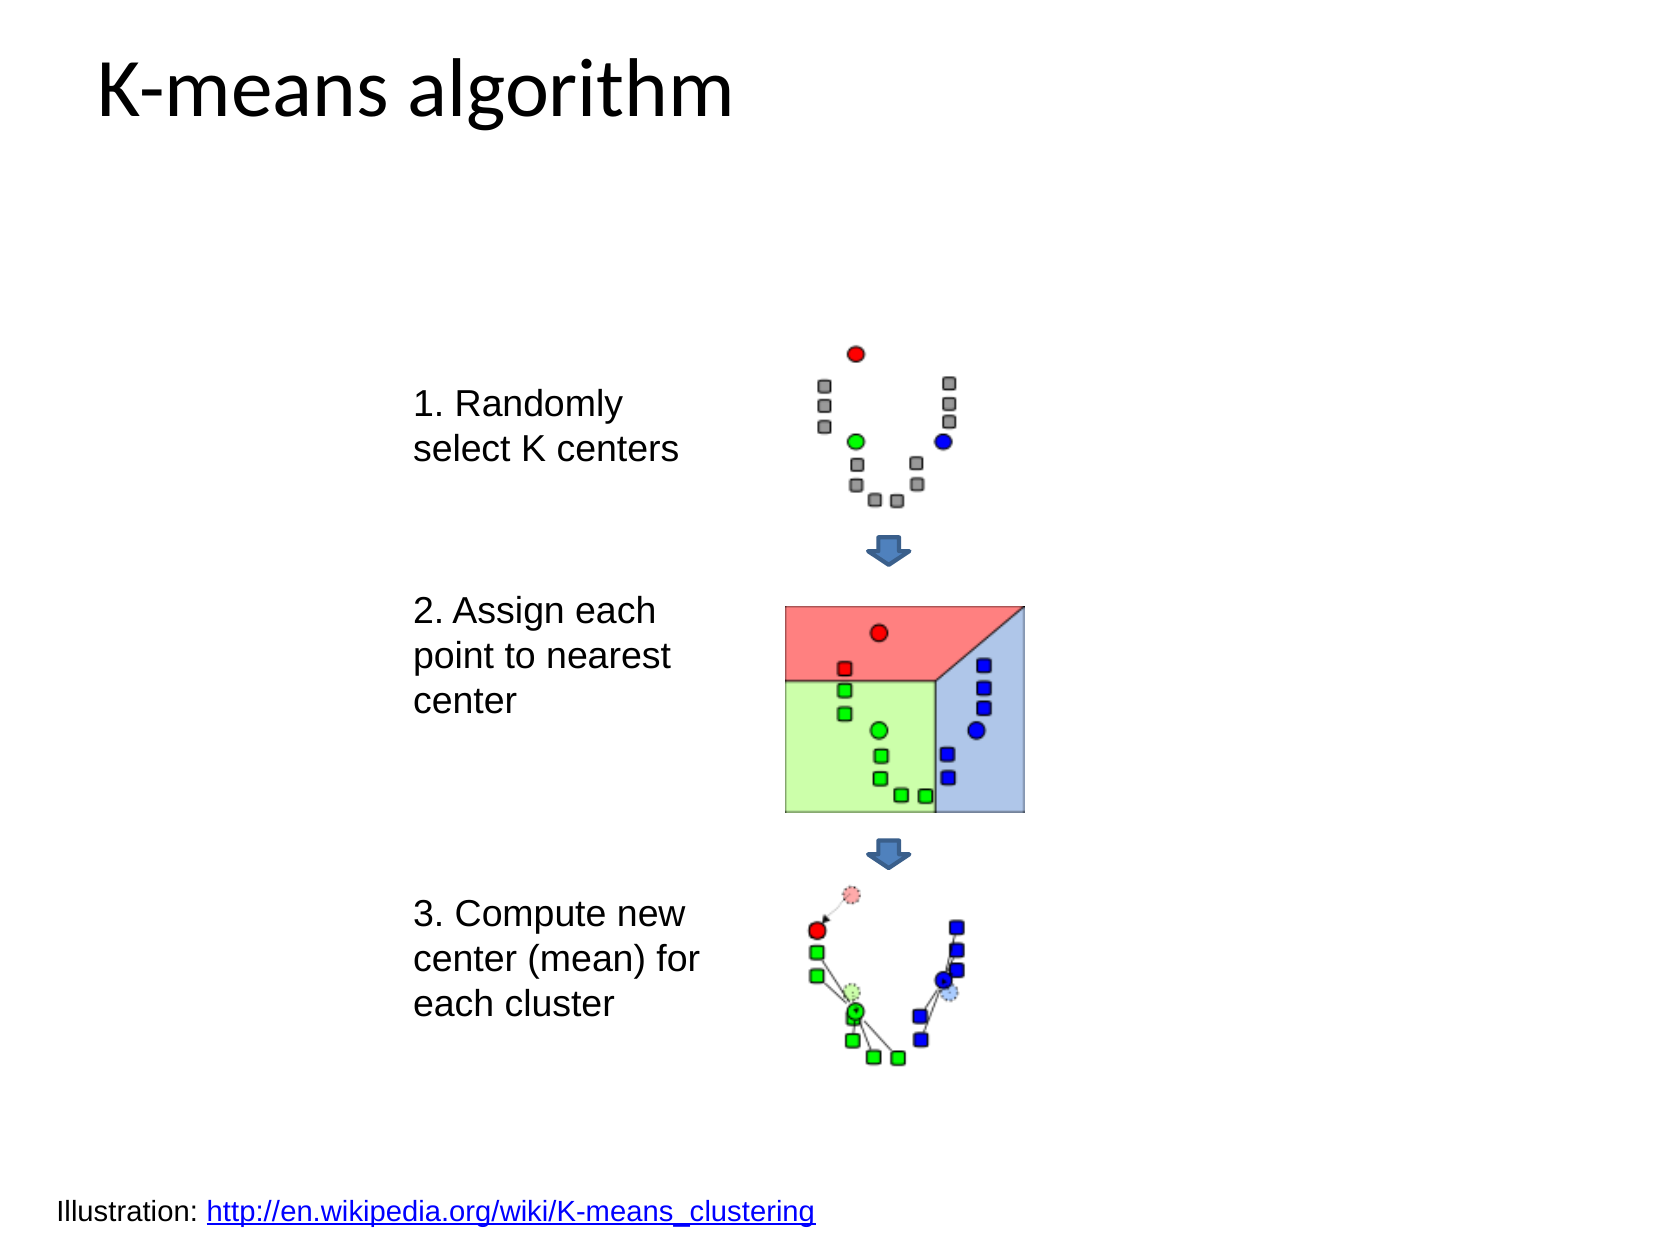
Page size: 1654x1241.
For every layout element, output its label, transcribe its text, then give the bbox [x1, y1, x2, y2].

picture [785, 606, 1025, 813]
text_box 1. Randomly select K centers [398, 371, 744, 477]
picture [771, 330, 986, 538]
text_box [868, 537, 910, 565]
text_box 2. Assign each point to nearest center [398, 578, 730, 729]
title K-means algorithm [82, 0, 1571, 166]
picture [757, 868, 998, 1075]
text_box Illustration: http://en.wikipedia.org/wiki/K-means_clustering [41, 1184, 831, 1235]
text_box 3. Compute new center (mean) for each cluster [398, 881, 744, 1032]
text_box [868, 840, 910, 869]
